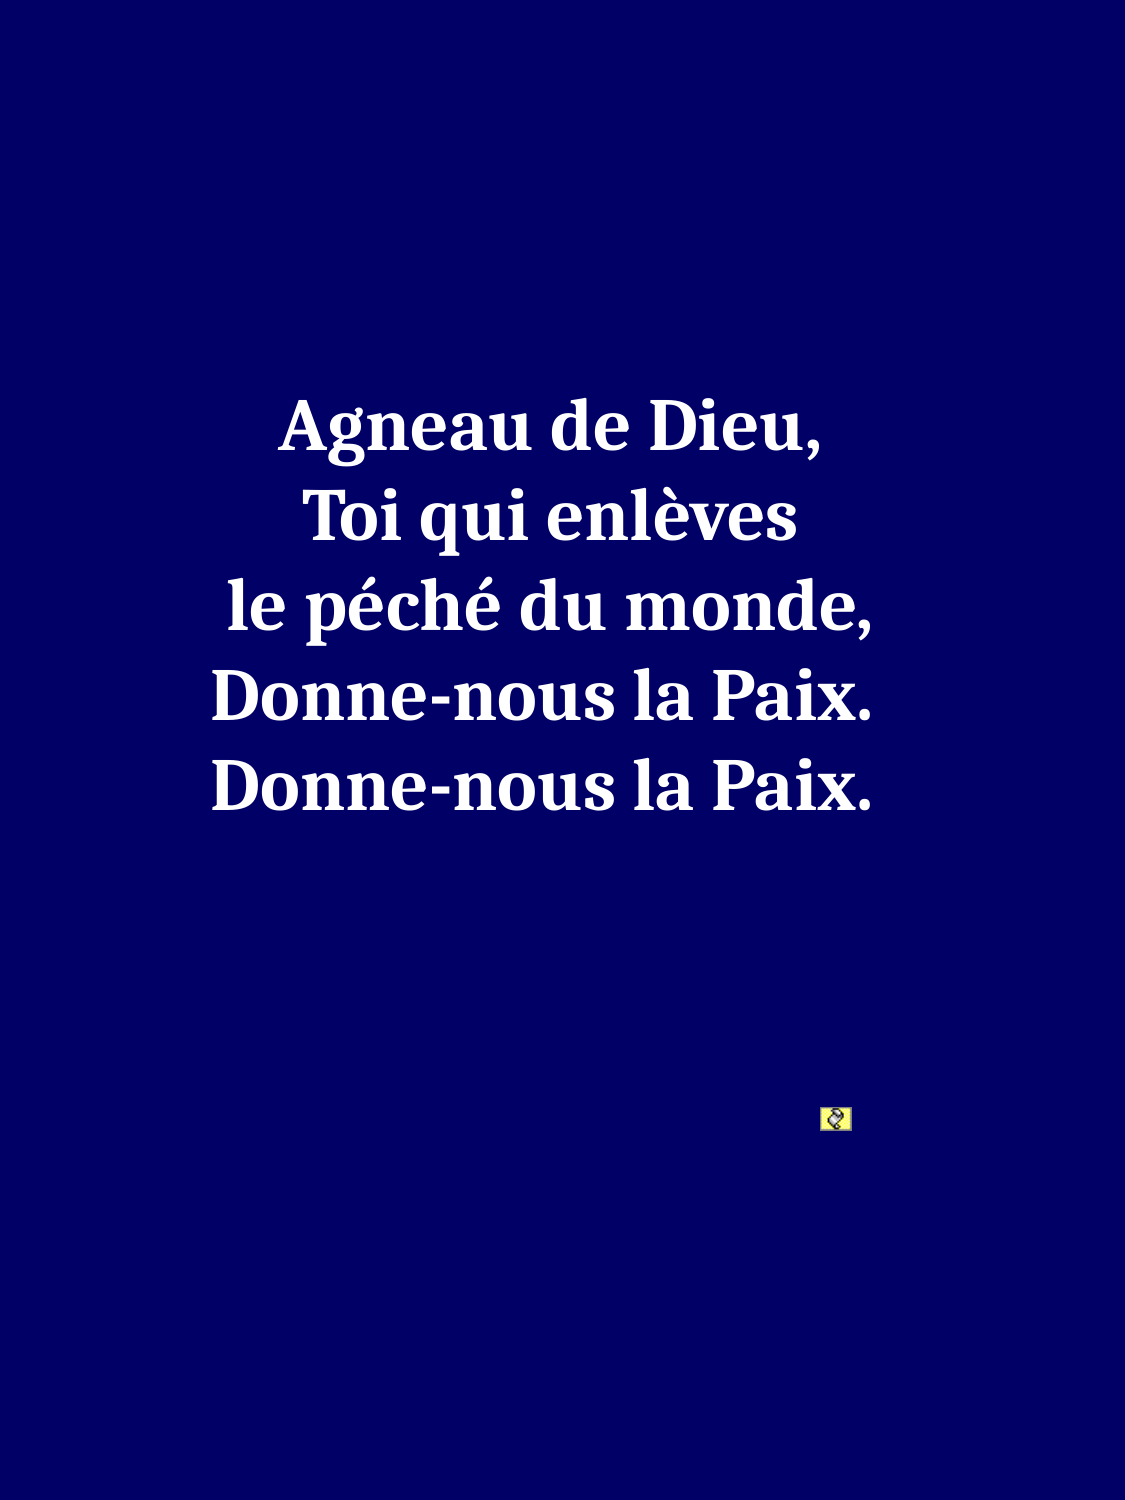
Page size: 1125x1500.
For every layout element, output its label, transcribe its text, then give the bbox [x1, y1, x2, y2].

text_box Agneau de Dieu, Toi qui enlèves le péché du monde, Donne-nous la Paix. Donne-nous la Paix. [26, 367, 1076, 834]
picture [820, 1107, 852, 1131]
